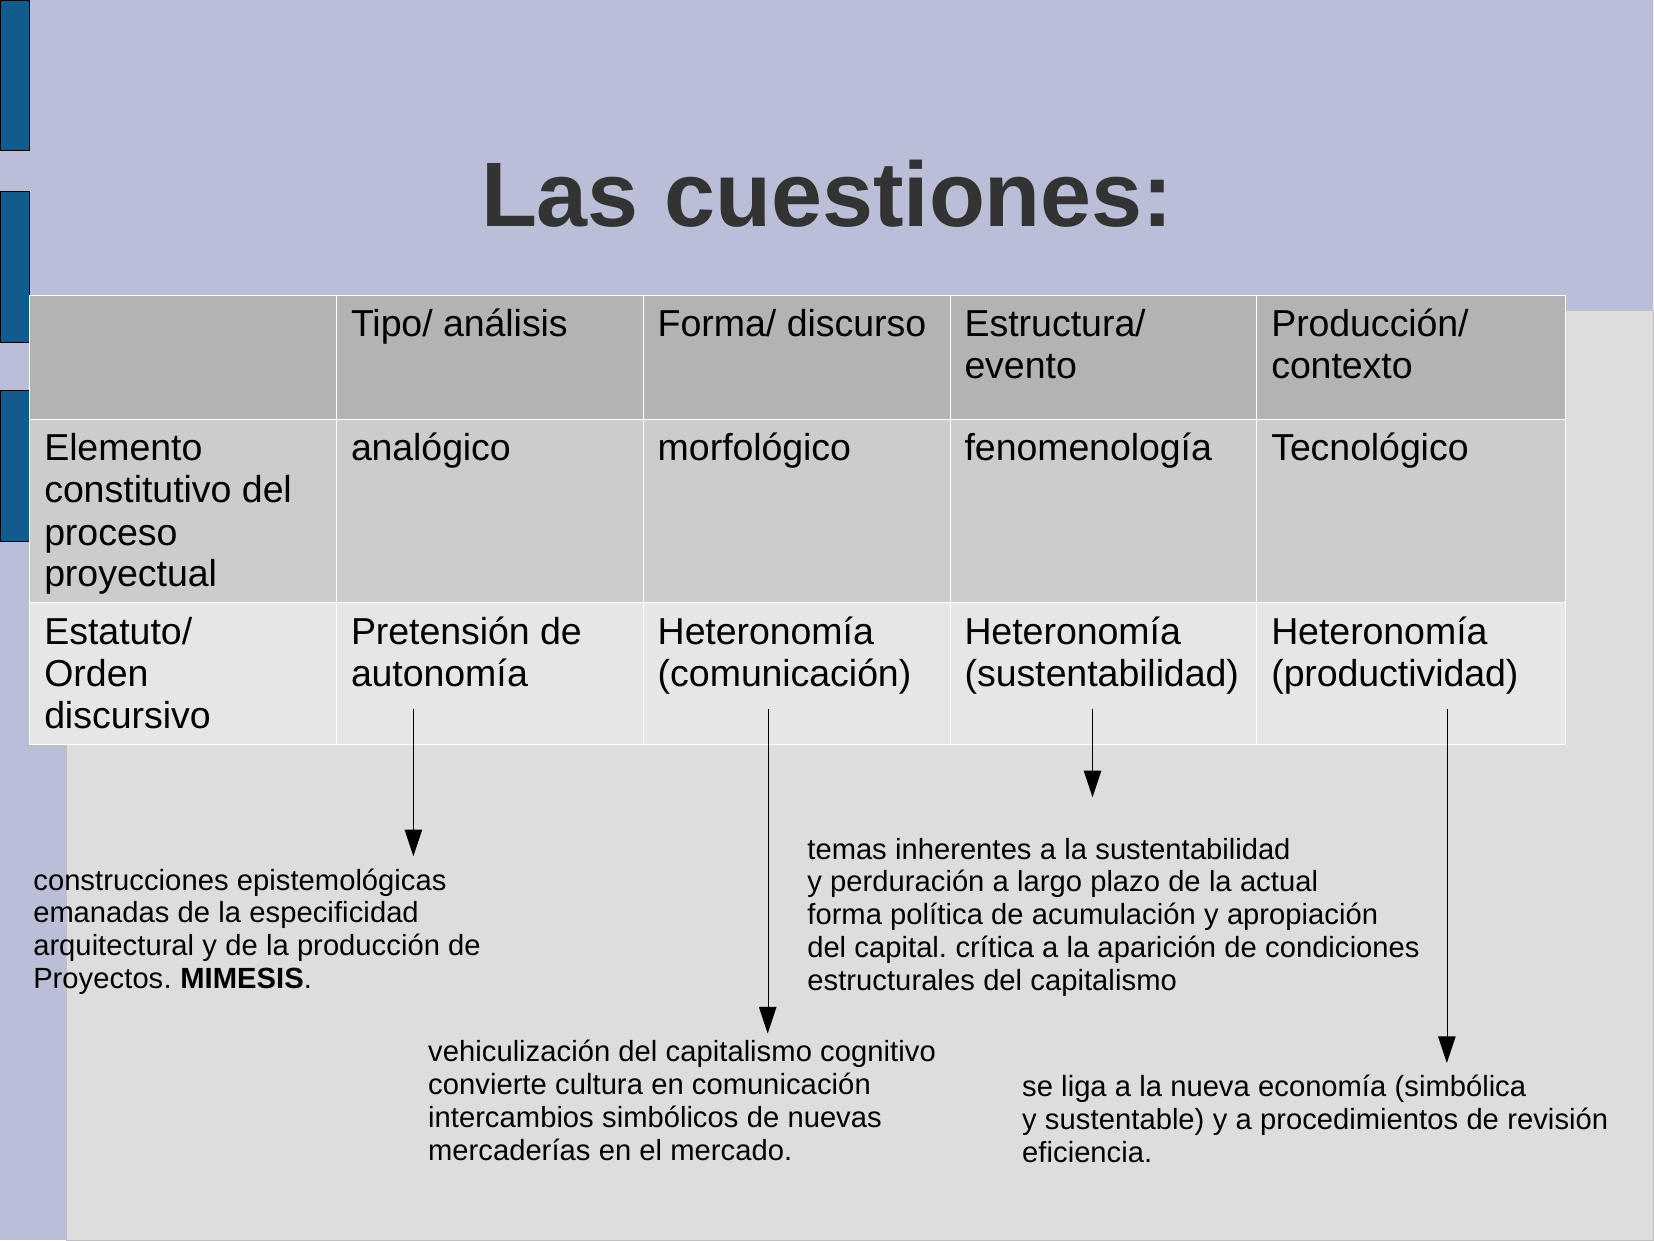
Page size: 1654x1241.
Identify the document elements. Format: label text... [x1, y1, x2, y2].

text_box temas inherentes a la sustentabilidad y perduración a largo plazo de la actual forma política de acumulación y apropiación del capital. crítica a la aparición de condiciones estructurales del capitalismo [792, 825, 1436, 1004]
table_header [30, 296, 336, 419]
table_cell morfológico [644, 420, 950, 602]
table_cell Elemento constitutivo del proceso proyectual [30, 420, 336, 602]
table_cell Heteronomía (sustentabilidad) [951, 603, 1256, 744]
text_box vehiculización del capitalismo cognitivo convierte cultura en comunicación intercambios simbólicos de nuevas mercaderías en el mercado. [413, 1027, 952, 1174]
table_cell Heteronomía (comunicación) [644, 603, 950, 744]
table_cell analógico [337, 420, 643, 602]
table_cell Estatuto/ Orden discursivo [30, 603, 336, 744]
text_box se liga a la nueva economía (simbólica y sustentable) y a procedimientos de revisión eficiencia. [1007, 1062, 1625, 1177]
table_cell Pretensión de autonomía [337, 603, 643, 744]
table_header Forma/ discurso [644, 296, 950, 419]
table_cell Tecnológico [1257, 420, 1565, 602]
table_cell Heteronomía (productividad) [1257, 603, 1565, 744]
table_header Producción/ contexto [1257, 296, 1565, 419]
table_cell fenomenología [951, 420, 1256, 602]
table_header Estructura/ evento [951, 296, 1256, 419]
table_header Tipo/ análisis [337, 296, 643, 419]
text_box construcciones epistemológicas emanadas de la especificidad arquitectural y de la producción de Proyectos. MIMESIS. [18, 856, 497, 1003]
title Las cuestiones: [121, 91, 1534, 295]
